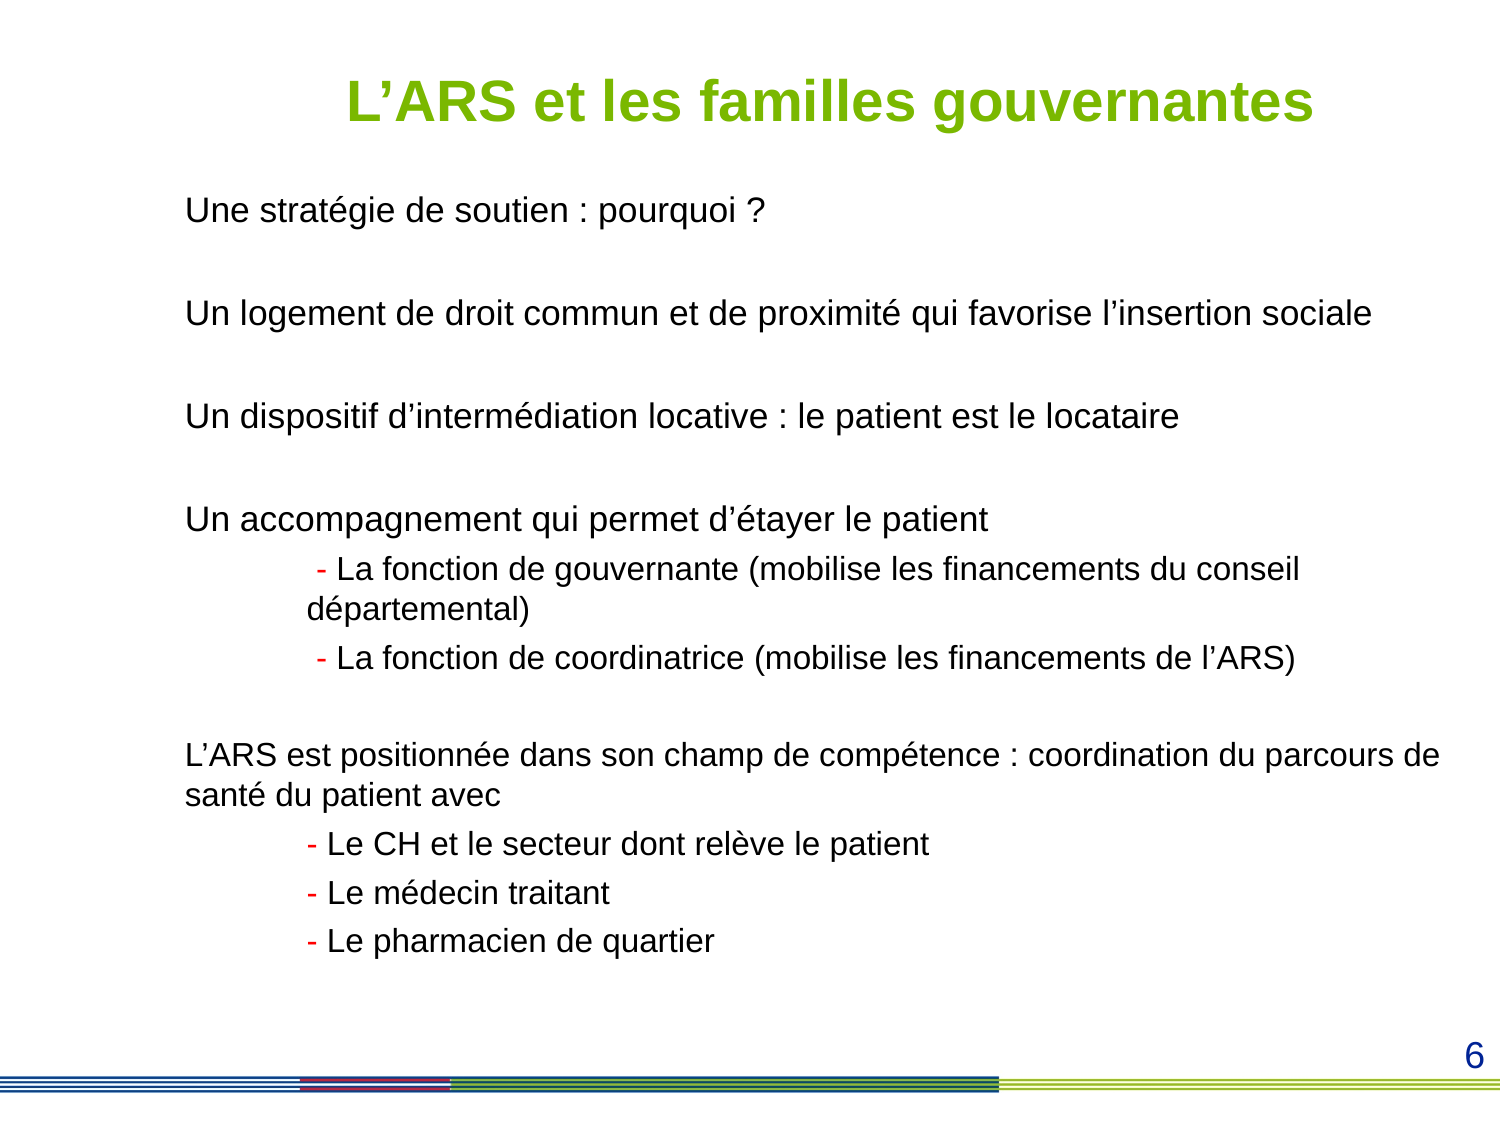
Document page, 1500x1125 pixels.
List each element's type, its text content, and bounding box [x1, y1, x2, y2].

text_box L’ARS et les familles gouvernantes [29, 36, 1500, 161]
picture [0, 1070, 1500, 1098]
text_box Une stratégie de soutien : pourquoi ? Un logement de droit commun et de proximité qui favorise l’insertion sociale Un dispositif d’intermédiation locative : le patient est le locataire Un accompagnement qui permet d’étayer le patient - La fonction de gouvernante (mobilise les financements du conseil départemental) - La fonction de coordinatrice (mobilise les financements de l’ARS) L’ARS est positionnée dans son champ de compétence : coordination du parcours de santé du patient avec - Le CH et le secteur dont relève le patient - Le médecin traitant - Le pharmacien de quartier [29, 137, 1471, 1005]
